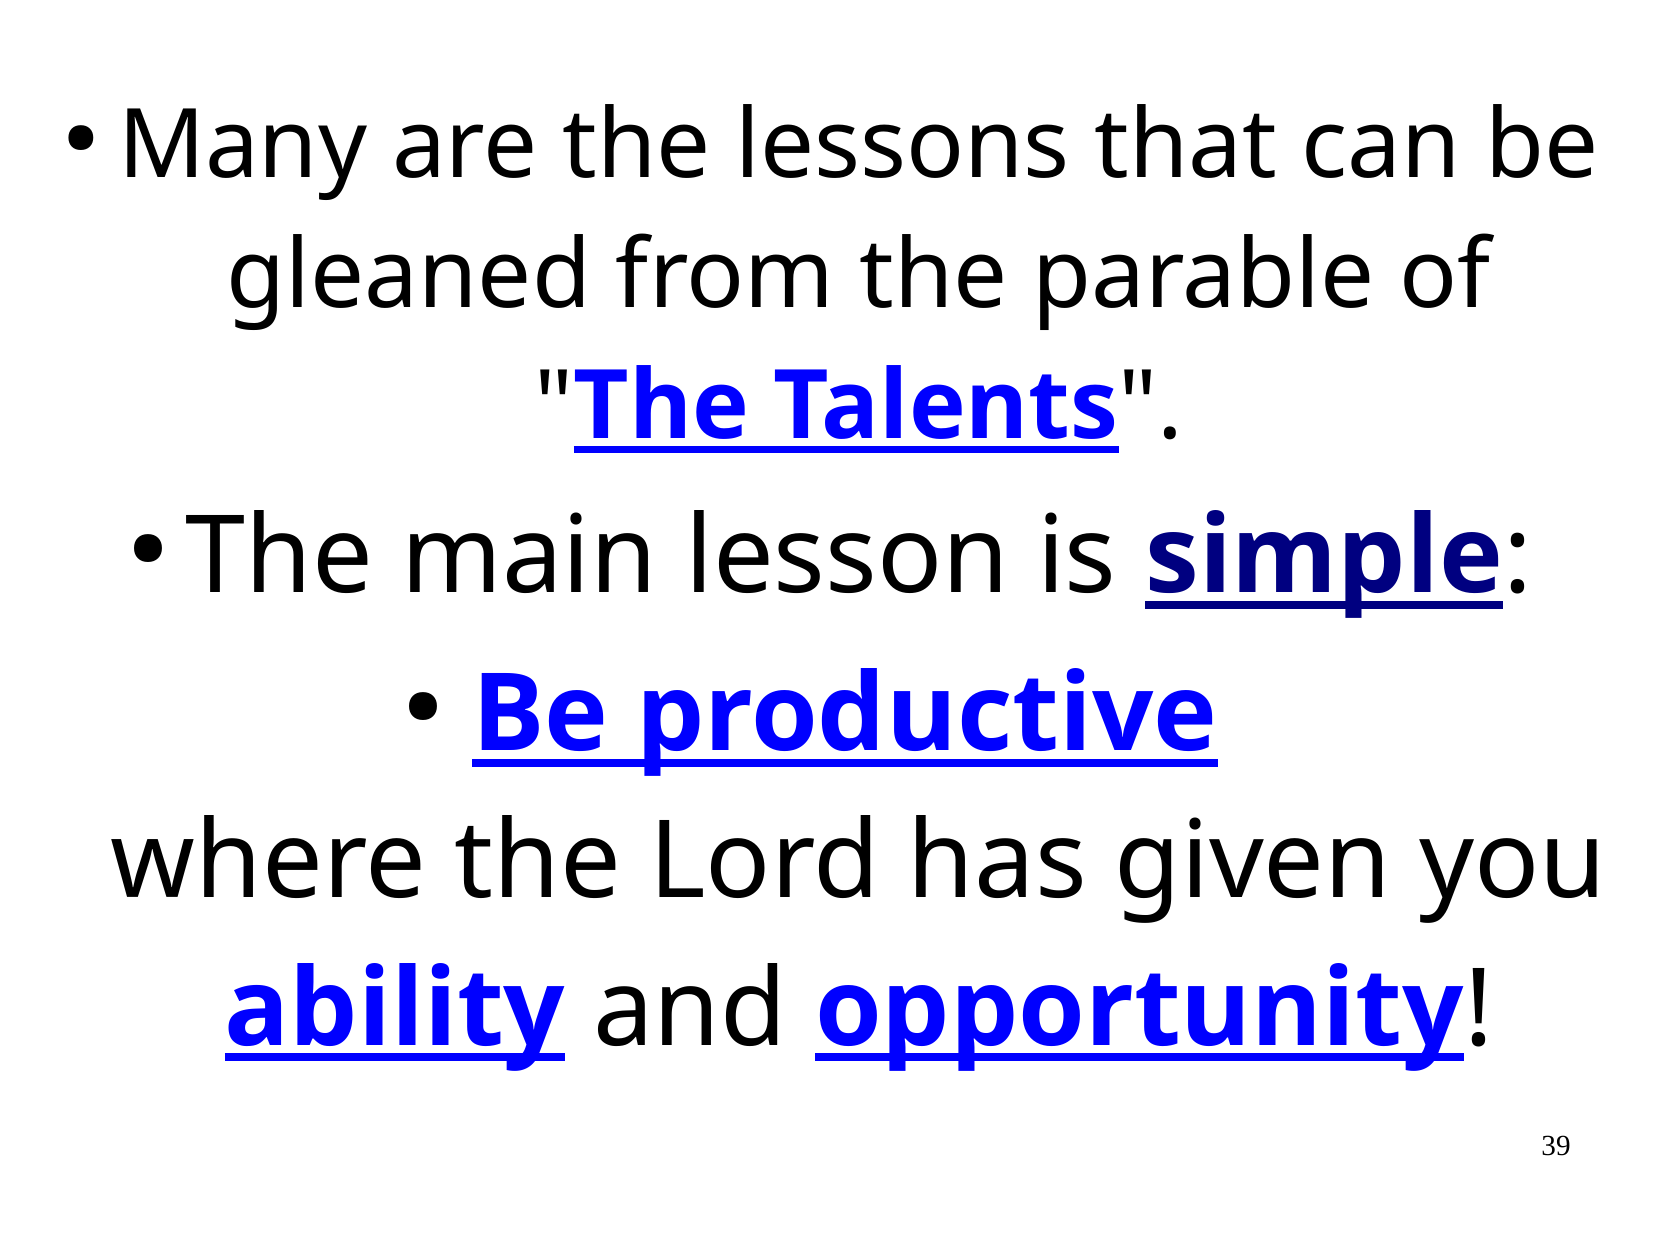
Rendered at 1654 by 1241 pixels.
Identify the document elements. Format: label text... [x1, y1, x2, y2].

list Many are the lessons that can be gleaned from the parable of "The Talents". The main lesson is simple: Be productive where the Lord has given you ability and opportunity! [37, 37, 1613, 1201]
